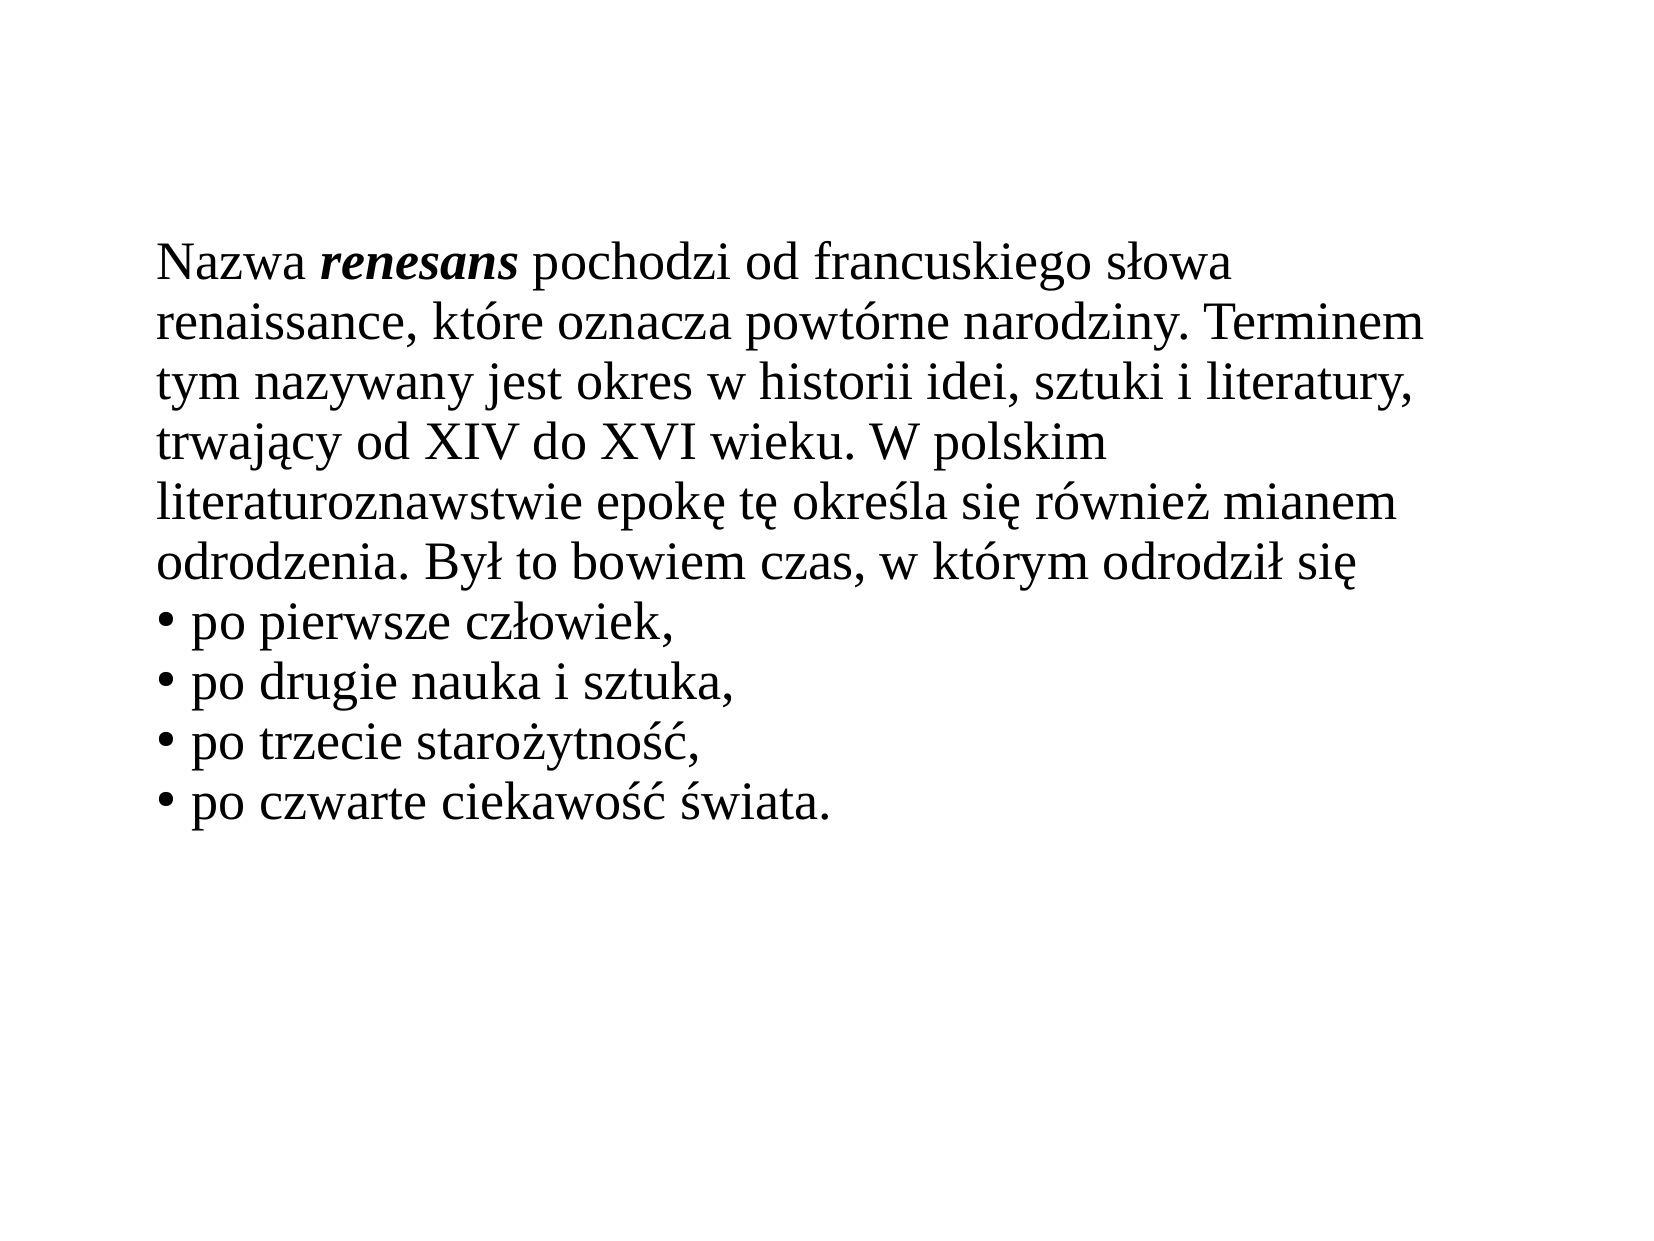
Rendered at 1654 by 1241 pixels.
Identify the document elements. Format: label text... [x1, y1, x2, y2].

text_box Nazwa renesans pochodzi od francuskiego słowa renaissance, które oznacza powtórne narodziny. Terminem tym nazywany jest okres w historii idei, sztuki i literatury, trwający od XIV do XVI wieku. W polskim literaturoznawstwie epokę tę określa się również mianem odrodzenia. Był to bowiem czas, w którym odrodził się po pierwsze człowiek, po drugie nauka i sztuka, po trzecie starożytność, po czwarte ciekawość świata. [141, 223, 1501, 924]
